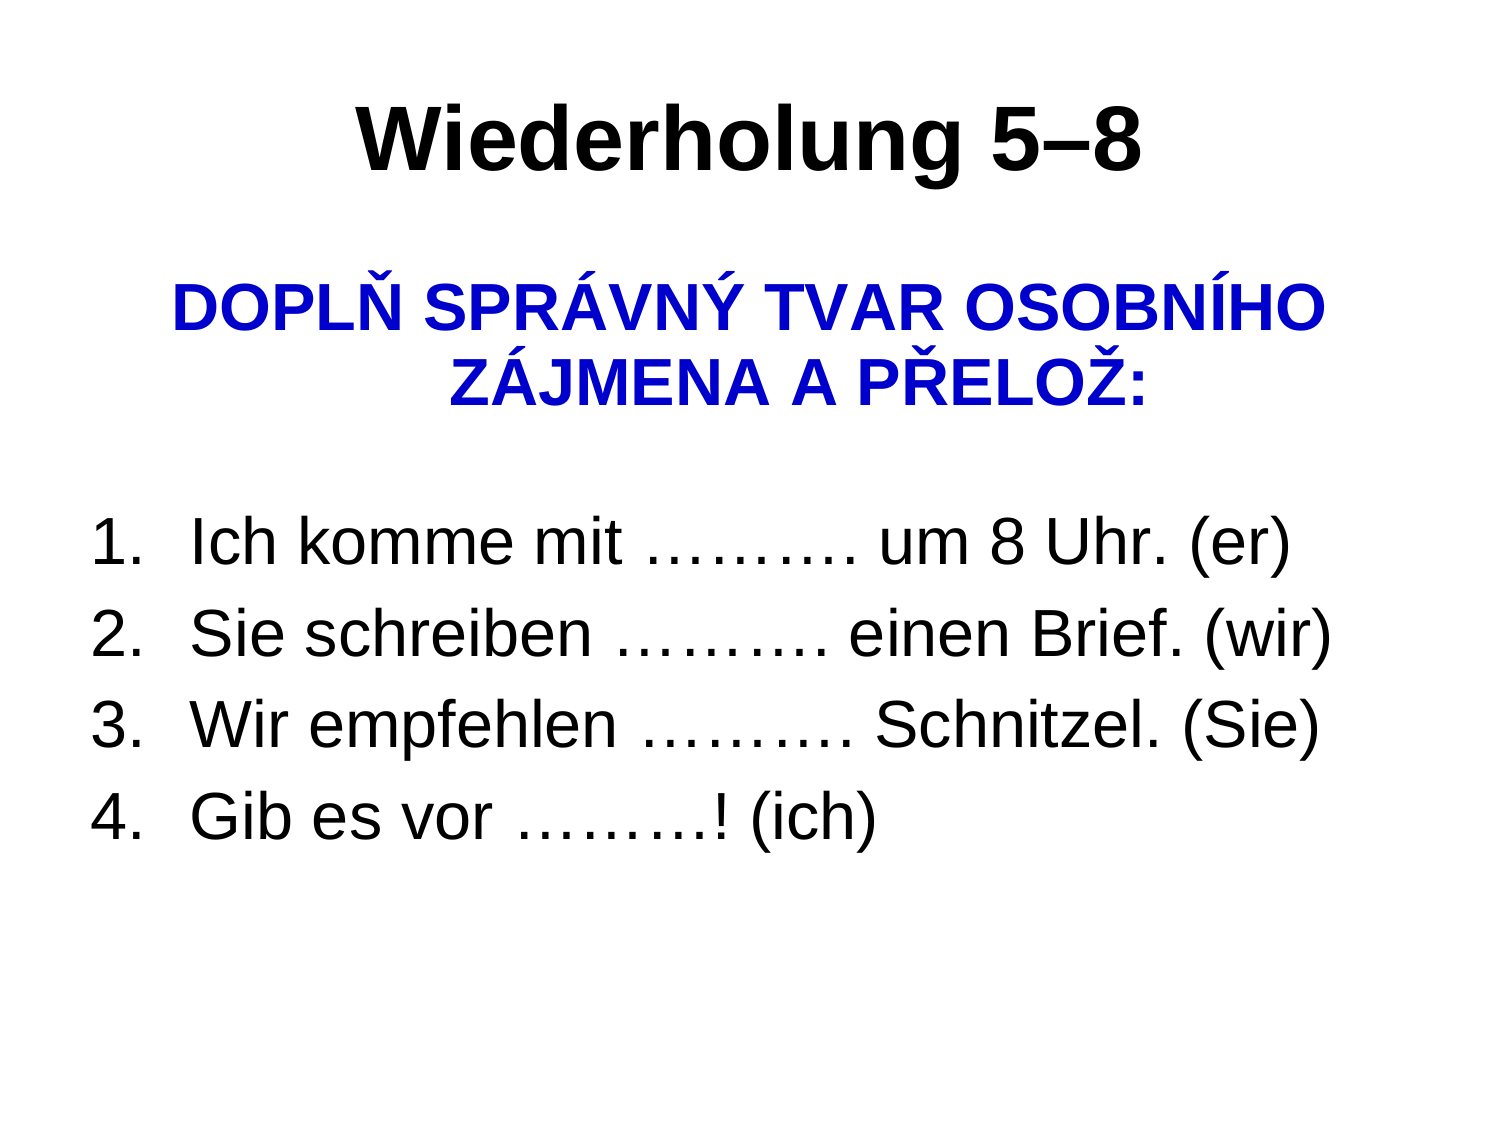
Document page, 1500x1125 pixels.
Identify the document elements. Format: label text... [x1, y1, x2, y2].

title Wiederholung 5–8 [75, 45, 1426, 233]
list DOPLŇ SPRÁVNÝ TVAR OSOBNÍHO ZÁJMENA A PŘELOŽ: Ich komme mit ………. um 8 Uhr. (er) Sie schreiben ………. einen Brief. (wir) Wir empfehlen ………. Schnitzel. (Sie) Gib es vor ………! (ich) [75, 262, 1426, 1006]
